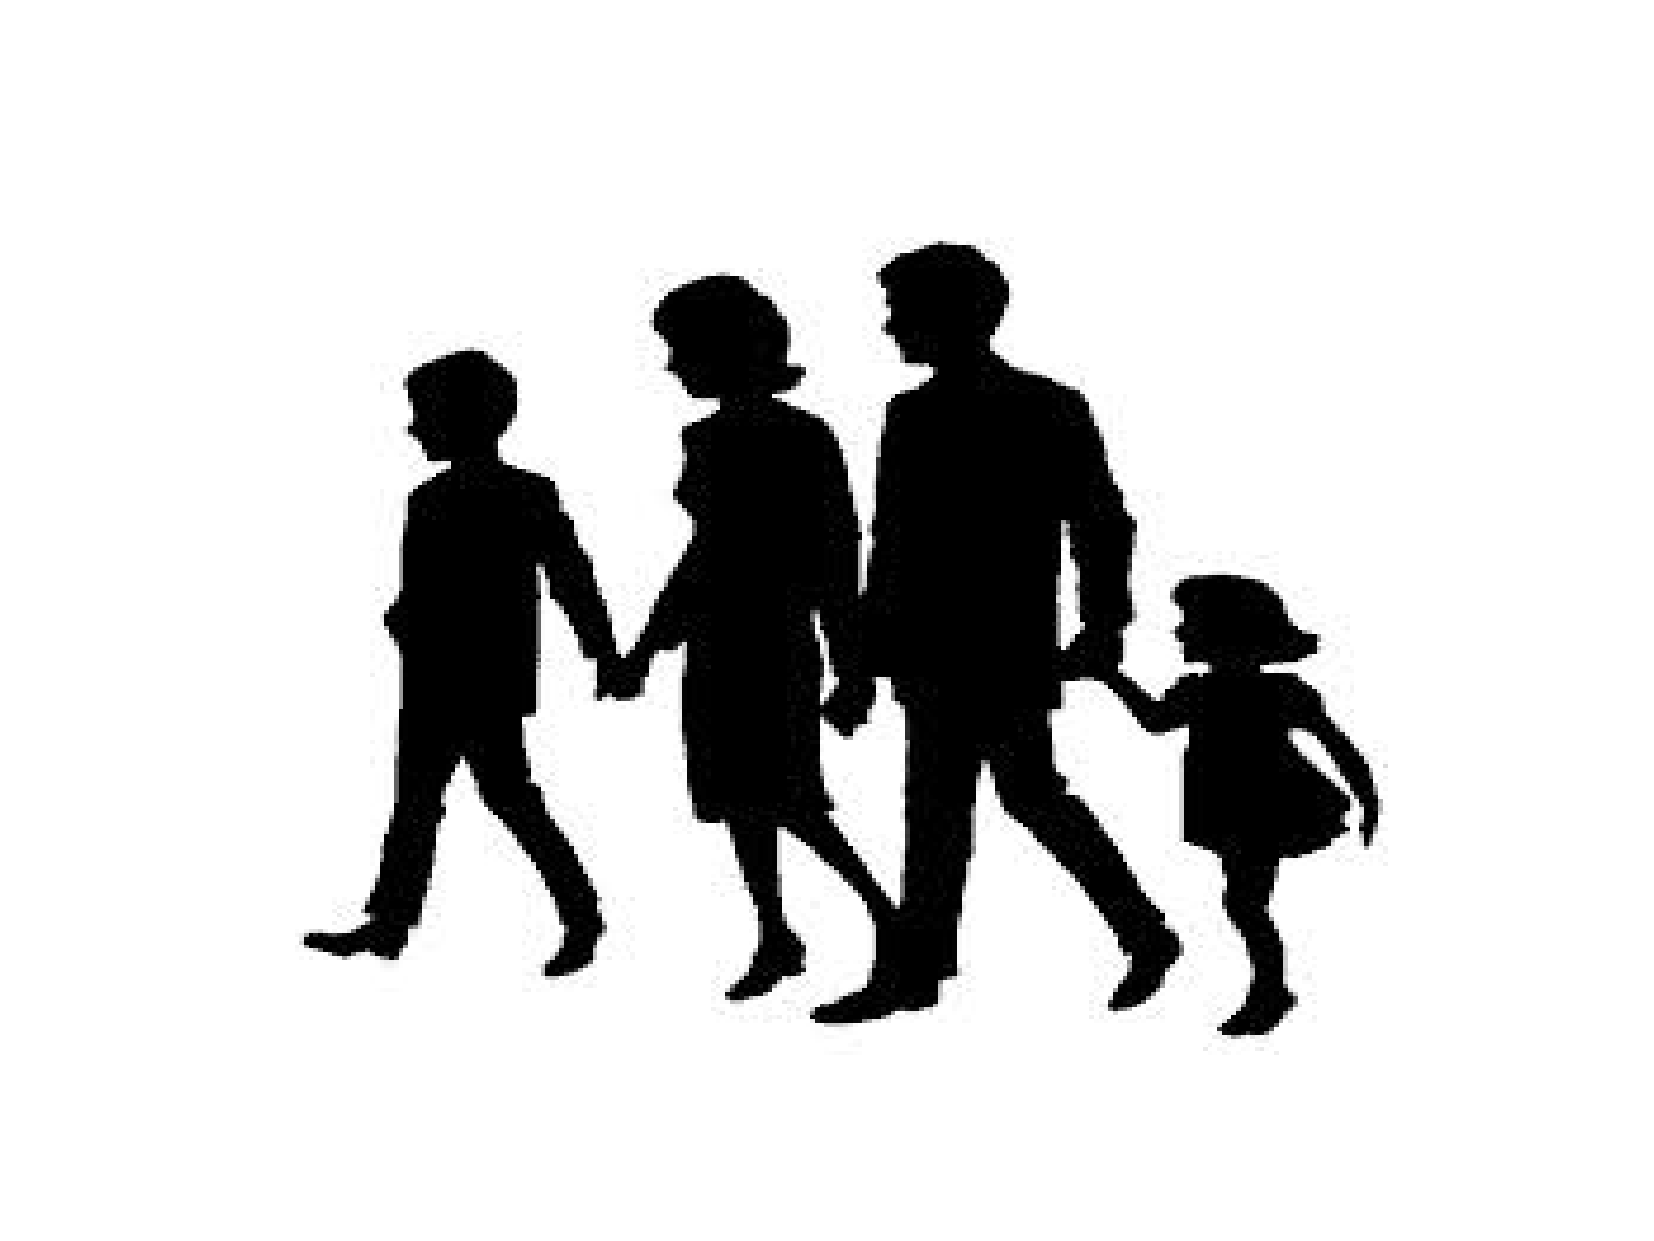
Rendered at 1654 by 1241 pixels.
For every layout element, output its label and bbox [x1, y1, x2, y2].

picture [295, 206, 1388, 1063]
